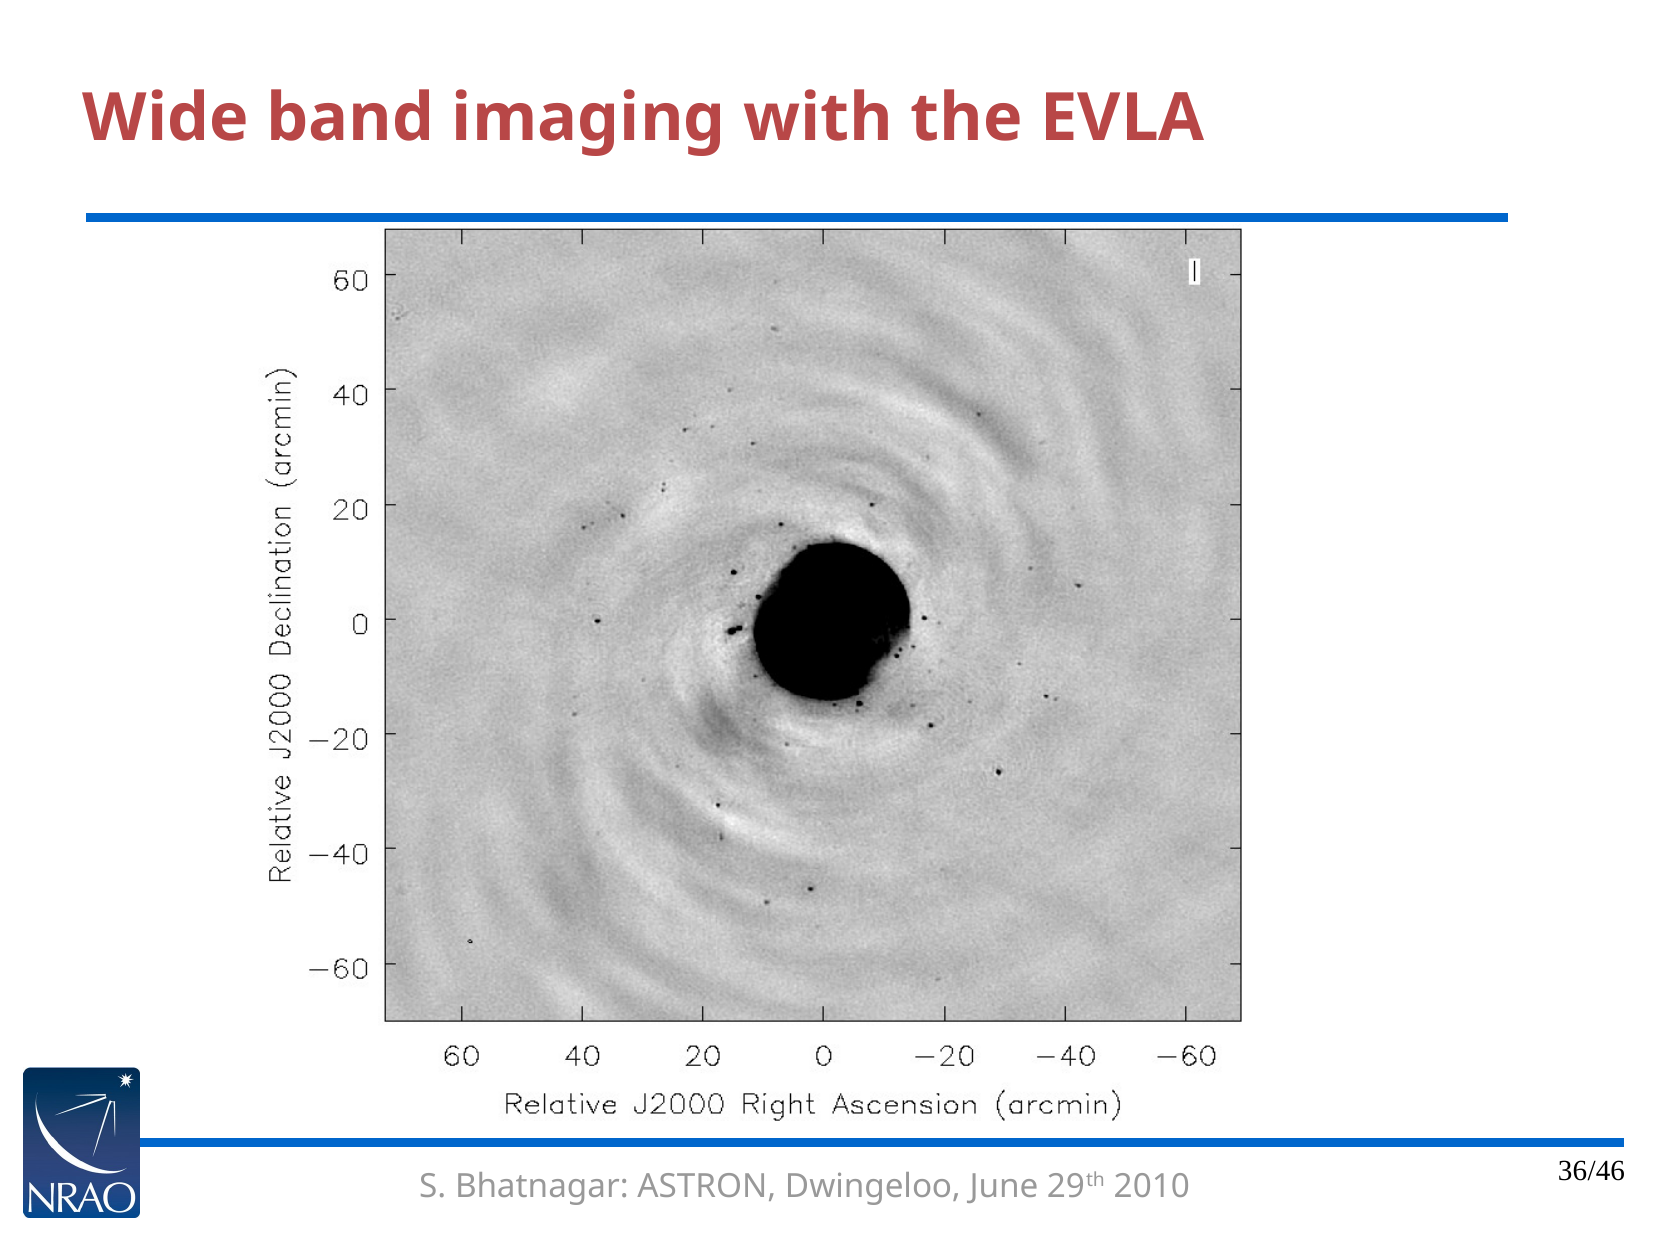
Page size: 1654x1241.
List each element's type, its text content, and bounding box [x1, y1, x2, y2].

title Wide band imaging with the EVLA [82, 49, 1571, 180]
picture [23, 1067, 140, 1218]
picture [258, 224, 1248, 1122]
